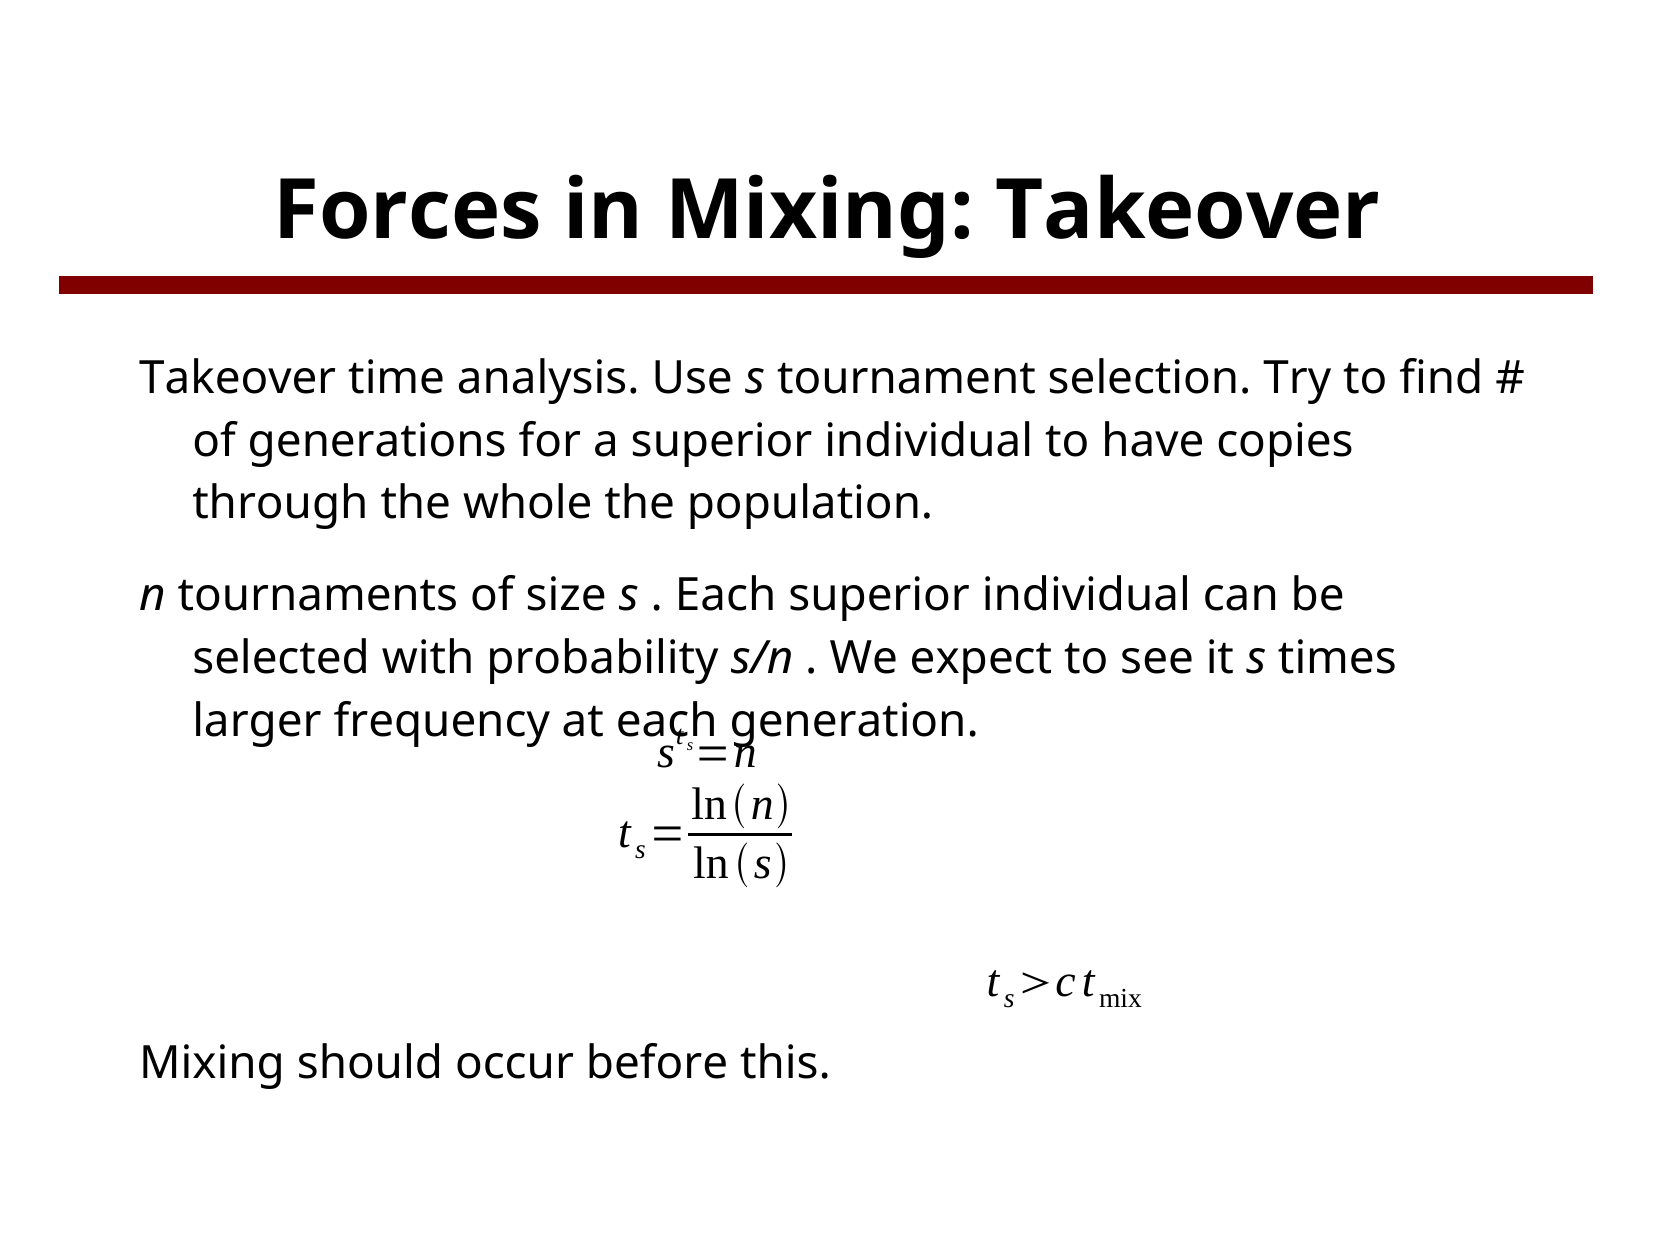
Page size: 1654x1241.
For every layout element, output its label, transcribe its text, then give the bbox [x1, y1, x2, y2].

list Takeover time analysis. Use s tournament selection. Try to find # of generations for a superior individual to have copies through the whole the population. n tournaments of size s . Each superior individual can be selected with probability s/n . We expect to see it s times larger frequency at each generation. Mixing should occur before this. [121, 344, 1534, 1127]
chart [980, 955, 1148, 1014]
chart [611, 719, 801, 891]
title Forces in Mixing: Takeover [121, 102, 1534, 311]
